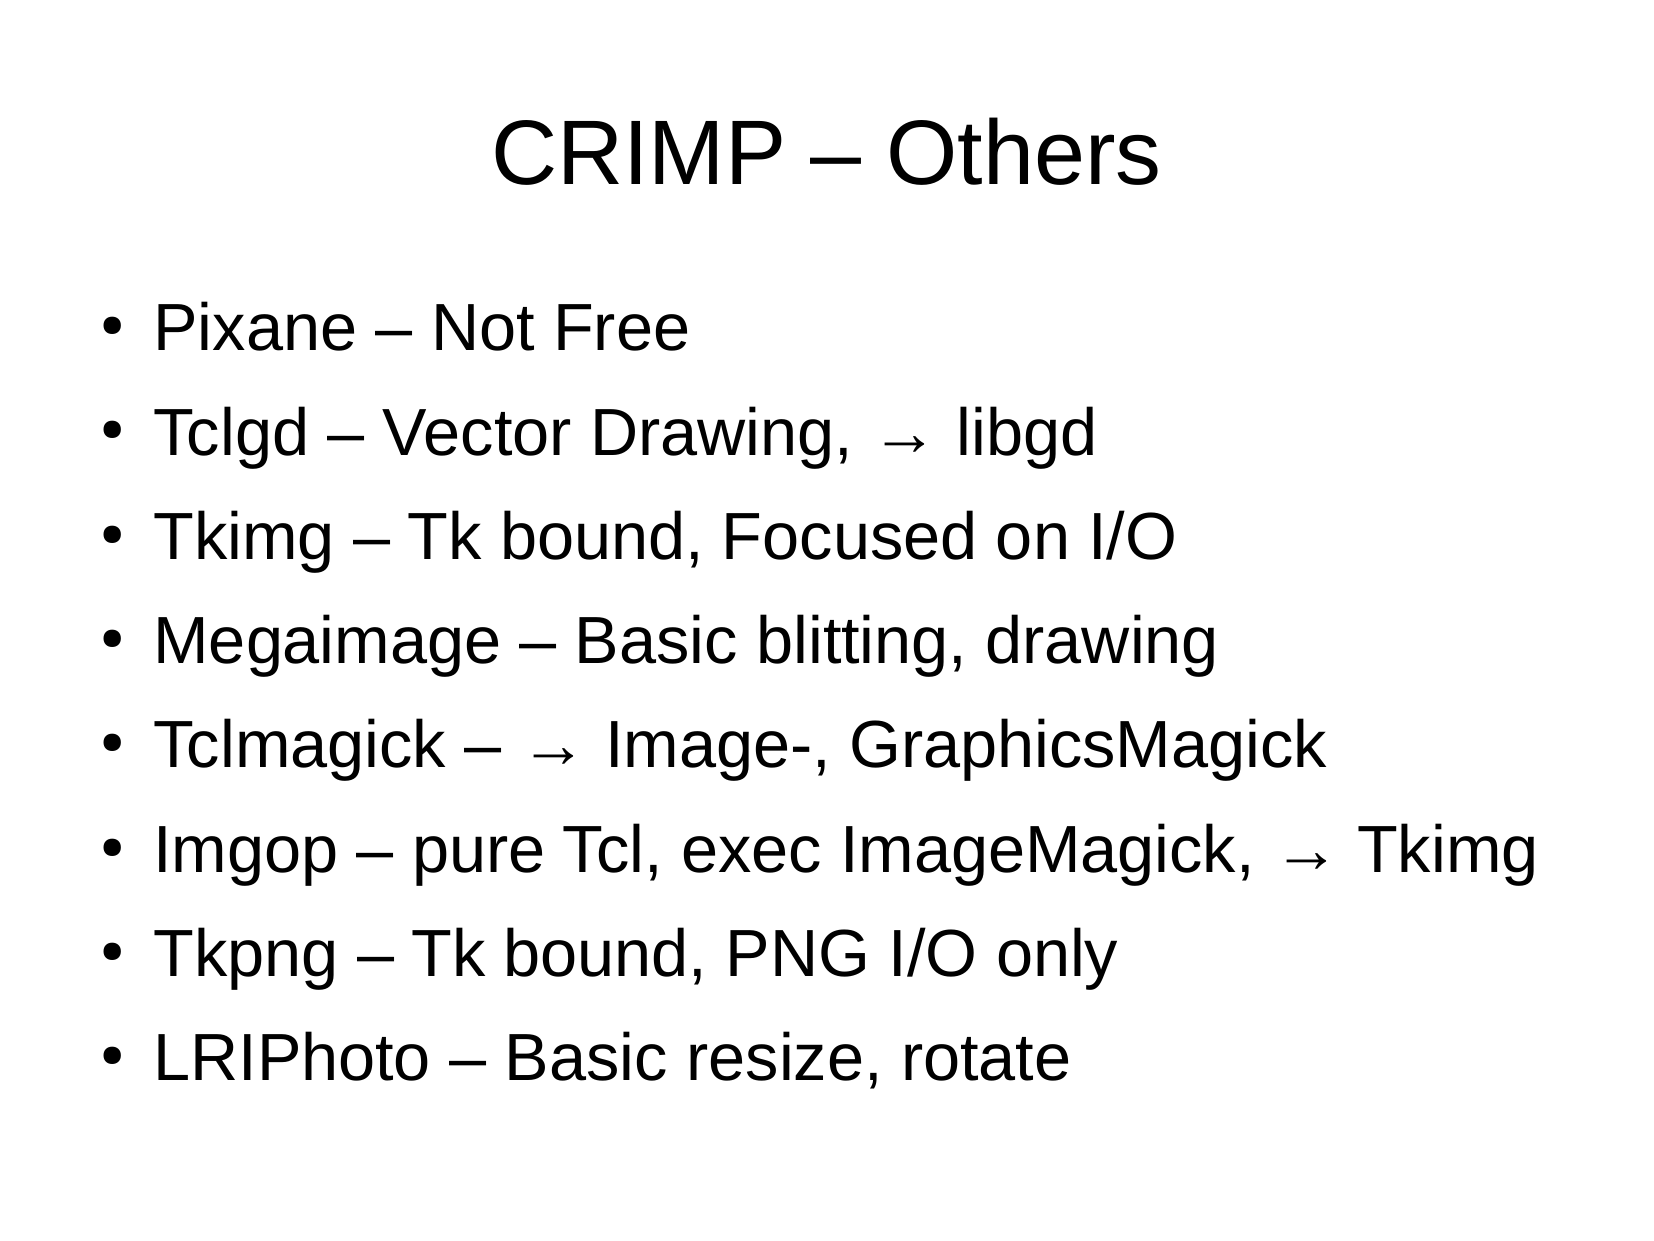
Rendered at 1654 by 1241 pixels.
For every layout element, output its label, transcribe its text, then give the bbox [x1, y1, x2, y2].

title CRIMP – Others [82, 56, 1571, 250]
list Pixane – Not Free Tclgd – Vector Drawing, → libgd Tkimg – Tk bound, Focused on I/O Megaimage – Basic blitting, drawing Tclmagick – → Image-, GraphicsMagick Imgop – pure Tcl, exec ImageMagick, → Tkimg Tkpng – Tk bound, PNG I/O only LRIPhoto – Basic resize, rotate [82, 290, 1571, 1096]
